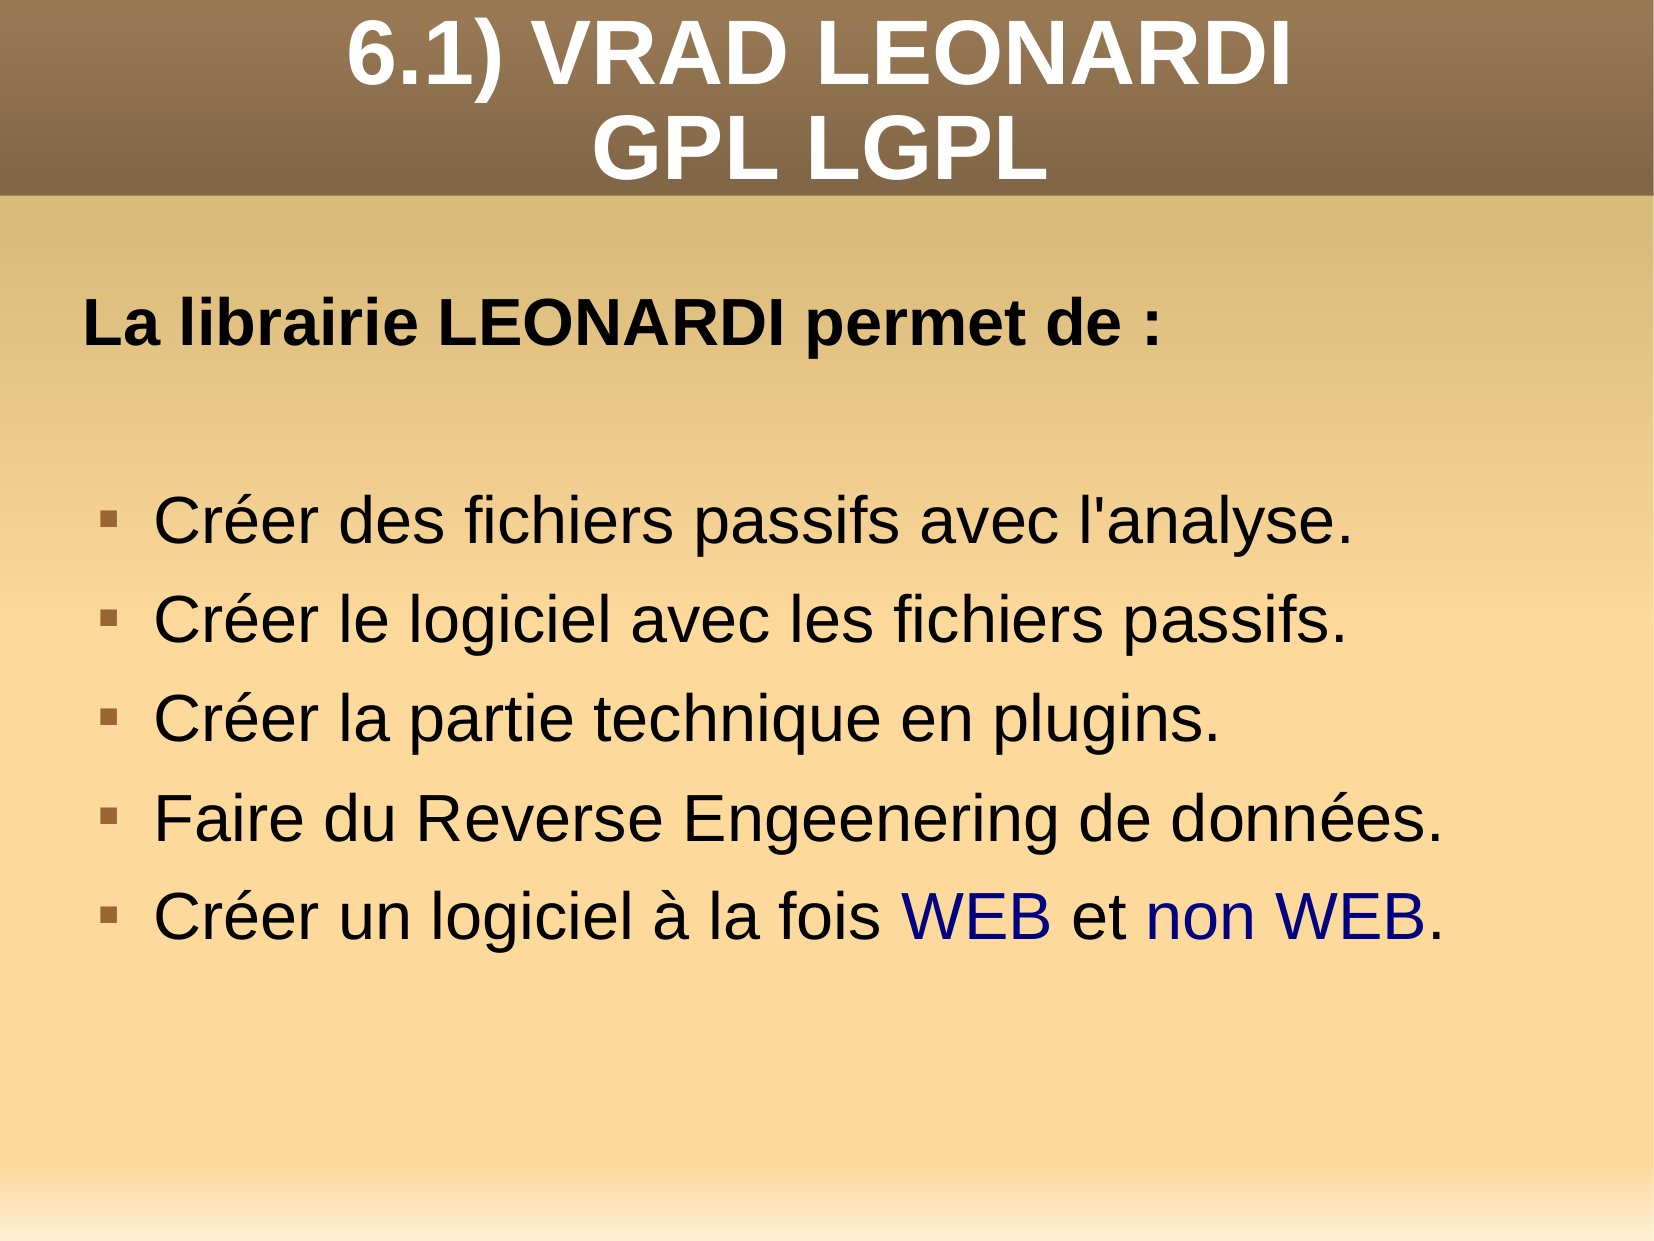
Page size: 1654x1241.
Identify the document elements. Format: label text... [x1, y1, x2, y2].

list La librairie LEONARDI permet de : Créer des fichiers passifs avec l'analyse. Créer le logiciel avec les fichiers passifs. Créer la partie technique en plugins. Faire du Reverse Engeenering de données. Créer un logiciel à la fois WEB et non WEB. [82, 290, 1571, 1094]
picture [0, 0, 1654, 1241]
title 6.1) VRAD LEONARDI GPL LGPL [76, 4, 1565, 203]
